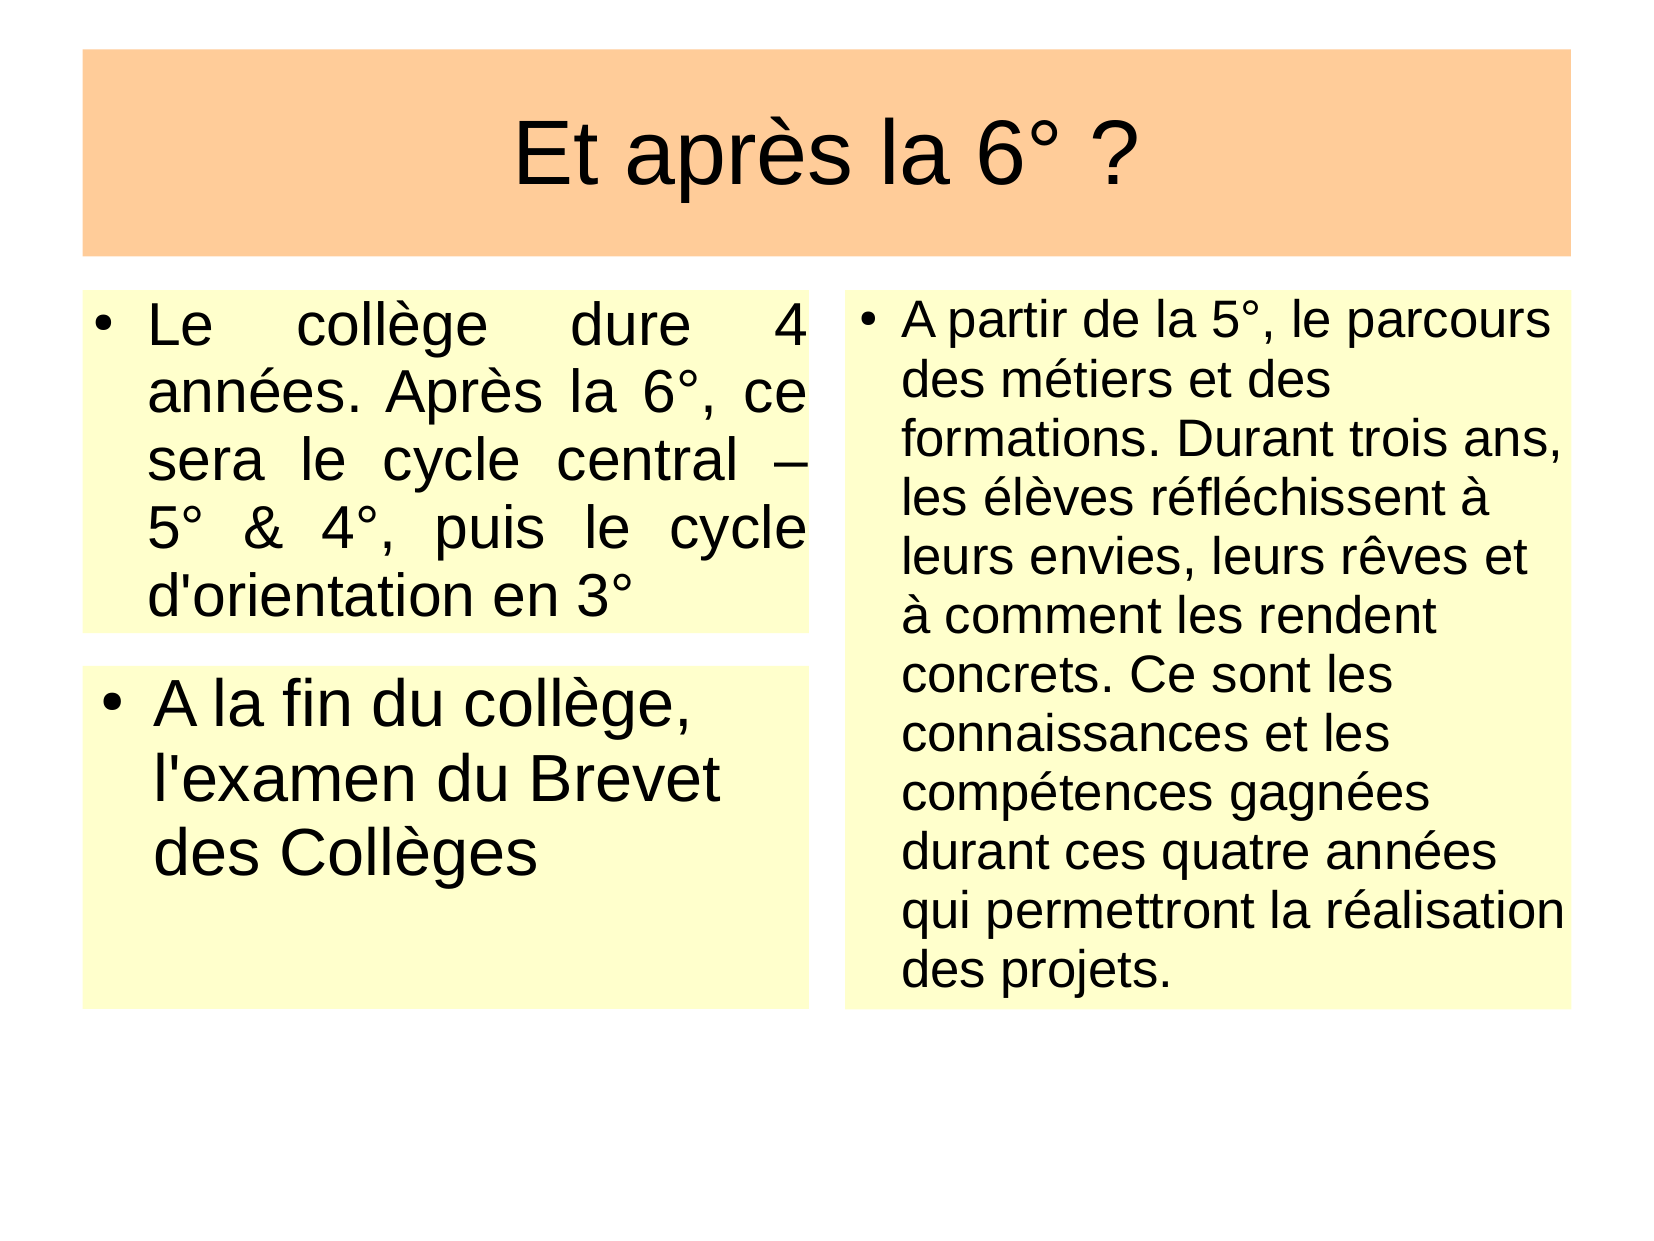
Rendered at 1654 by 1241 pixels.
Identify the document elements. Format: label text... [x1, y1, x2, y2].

list A la fin du collège, l'examen du Brevet des Collèges [82, 665, 809, 1009]
list Le collège dure 4 années. Après la 6°, ce sera le cycle central – 5° & 4°, puis le cycle d'orientation en 3° [82, 290, 809, 634]
list A partir de la 5°, le parcours des métiers et des formations. Durant trois ans, les élèves réfléchissent à leurs envies, leurs rêves et à comment les rendent concrets. Ce sont les connaissances et les compétences gagnées durant ces quatre années qui permettront la réalisation des projets. [845, 290, 1572, 1010]
title Et après la 6° ? [82, 49, 1571, 257]
